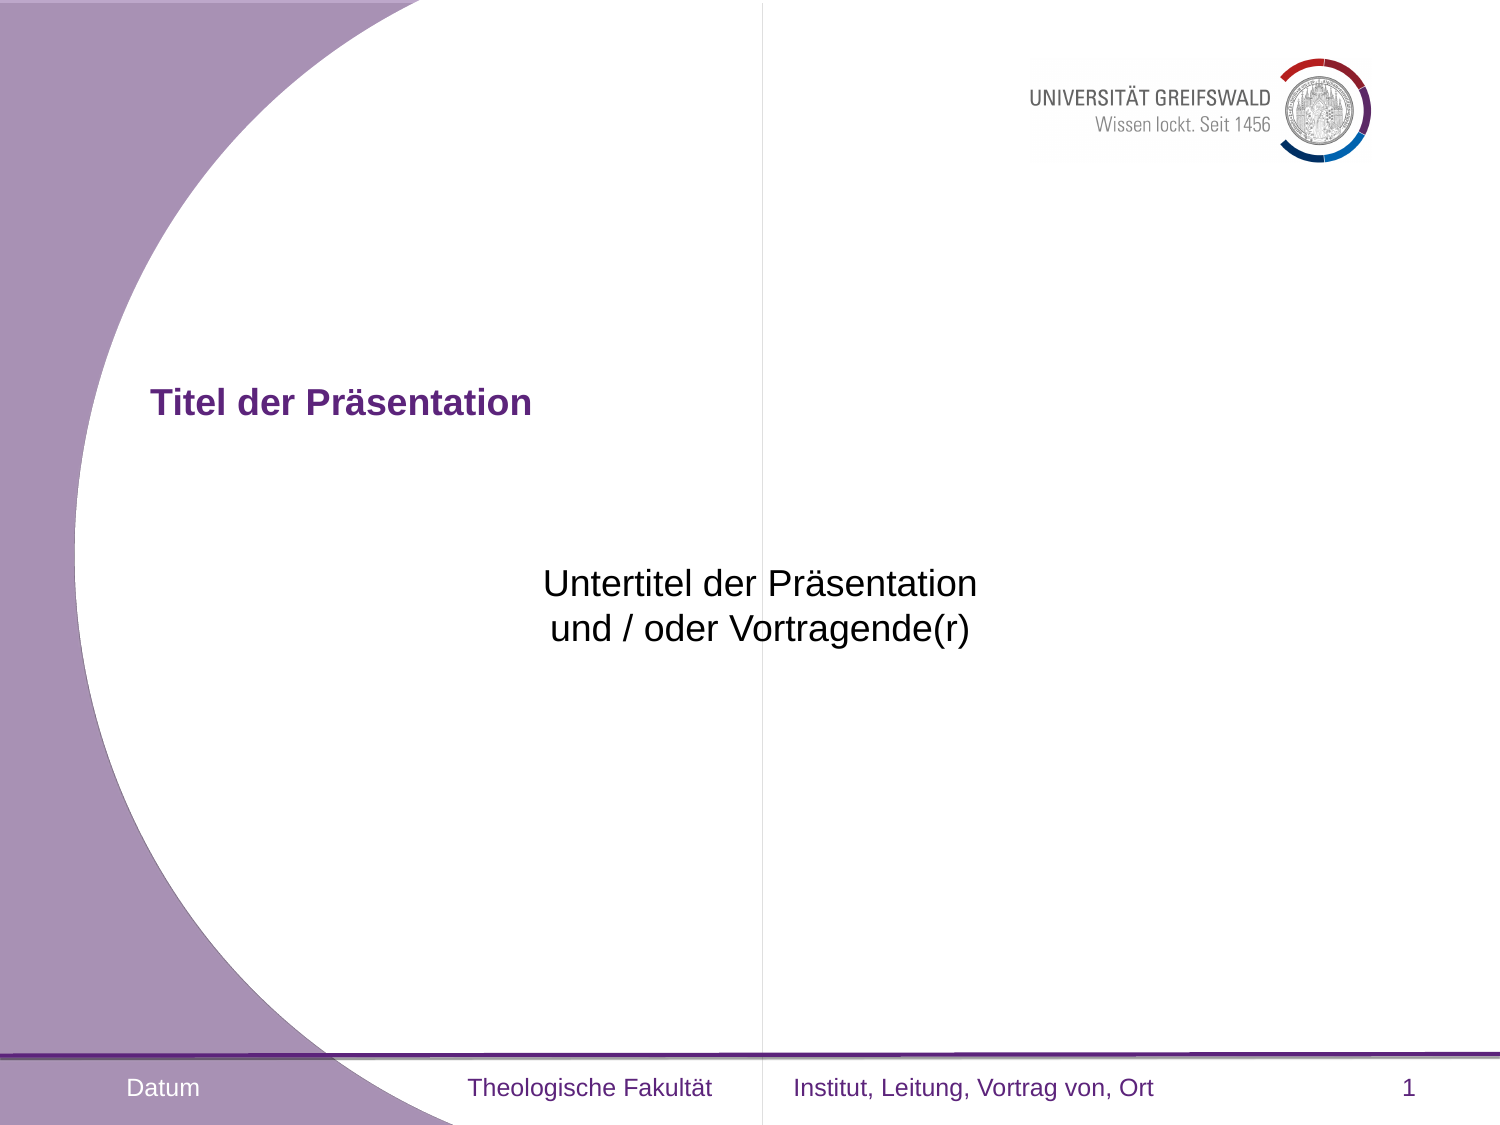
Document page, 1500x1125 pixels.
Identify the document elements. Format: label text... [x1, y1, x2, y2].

picture [1030, 58, 1372, 163]
title Titel der Präsentation [135, 370, 1386, 551]
subtitle Untertitel der Präsentation und / oder Vortragende(r) [135, 551, 1386, 946]
